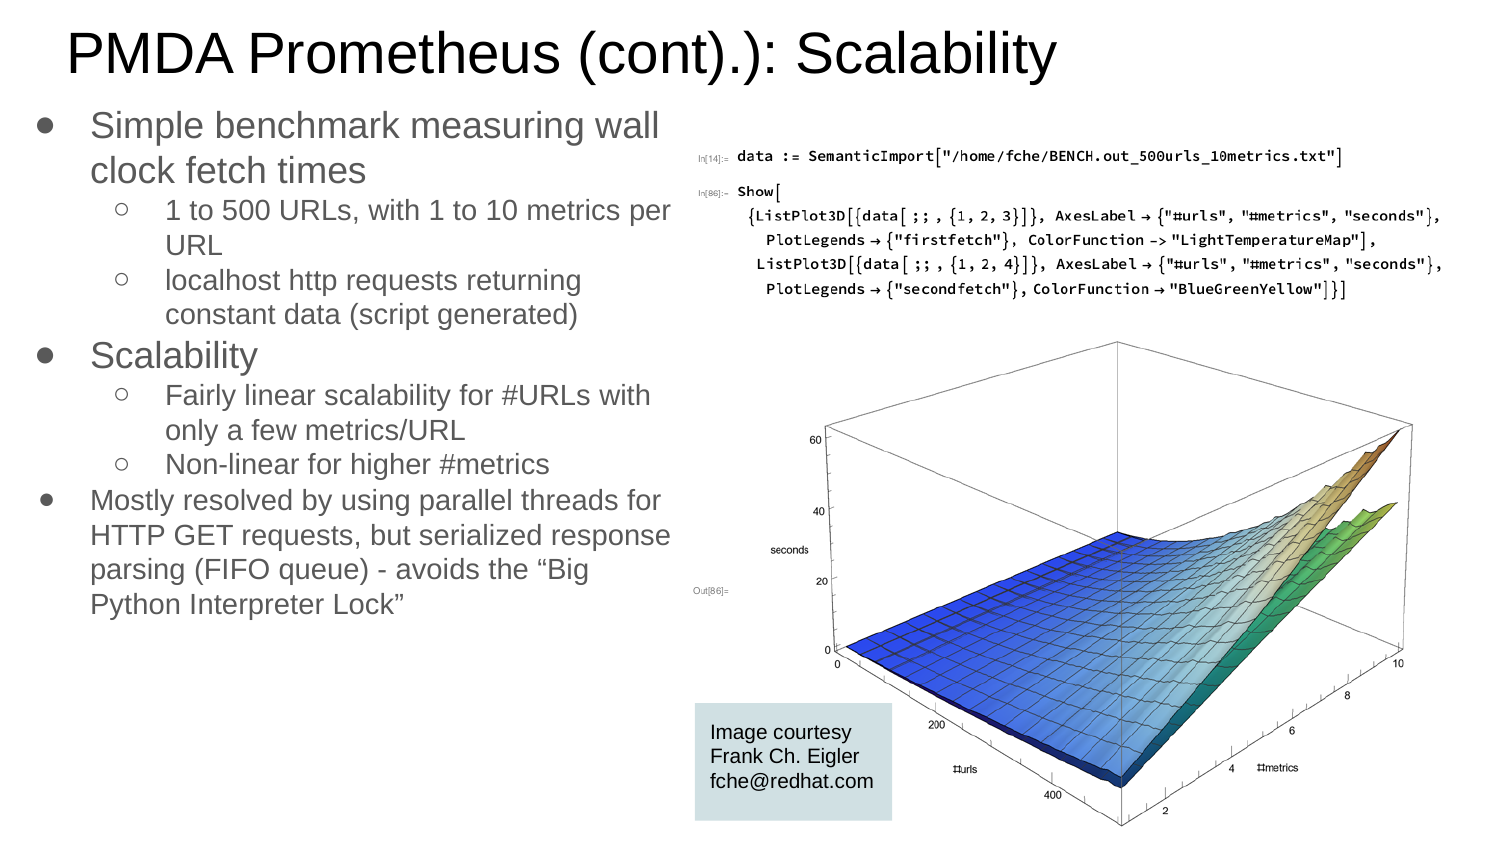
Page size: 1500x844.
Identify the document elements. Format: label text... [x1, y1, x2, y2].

list Simple benchmark measuring wall clock fetch times 1 to 500 URLs, with 1 to 10 metrics per URL localhost http requests returning constant data (script generated) Scalability Fairly linear scalability for #URLs with only a few metrics/URL Non-linear for higher #metrics Mostly resolved by using parallel threads for HTTP GET requests, but serialized response parsing (FIFO queue) - avoids the “Big Python Interpreter Lock” [0, 86, 695, 844]
title PMDA Prometheus (cont).): Scalability [51, 0, 1449, 94]
picture [676, 143, 1456, 838]
text_box Image courtesy Frank Ch. Eigler fche@redhat.com [694, 703, 893, 821]
